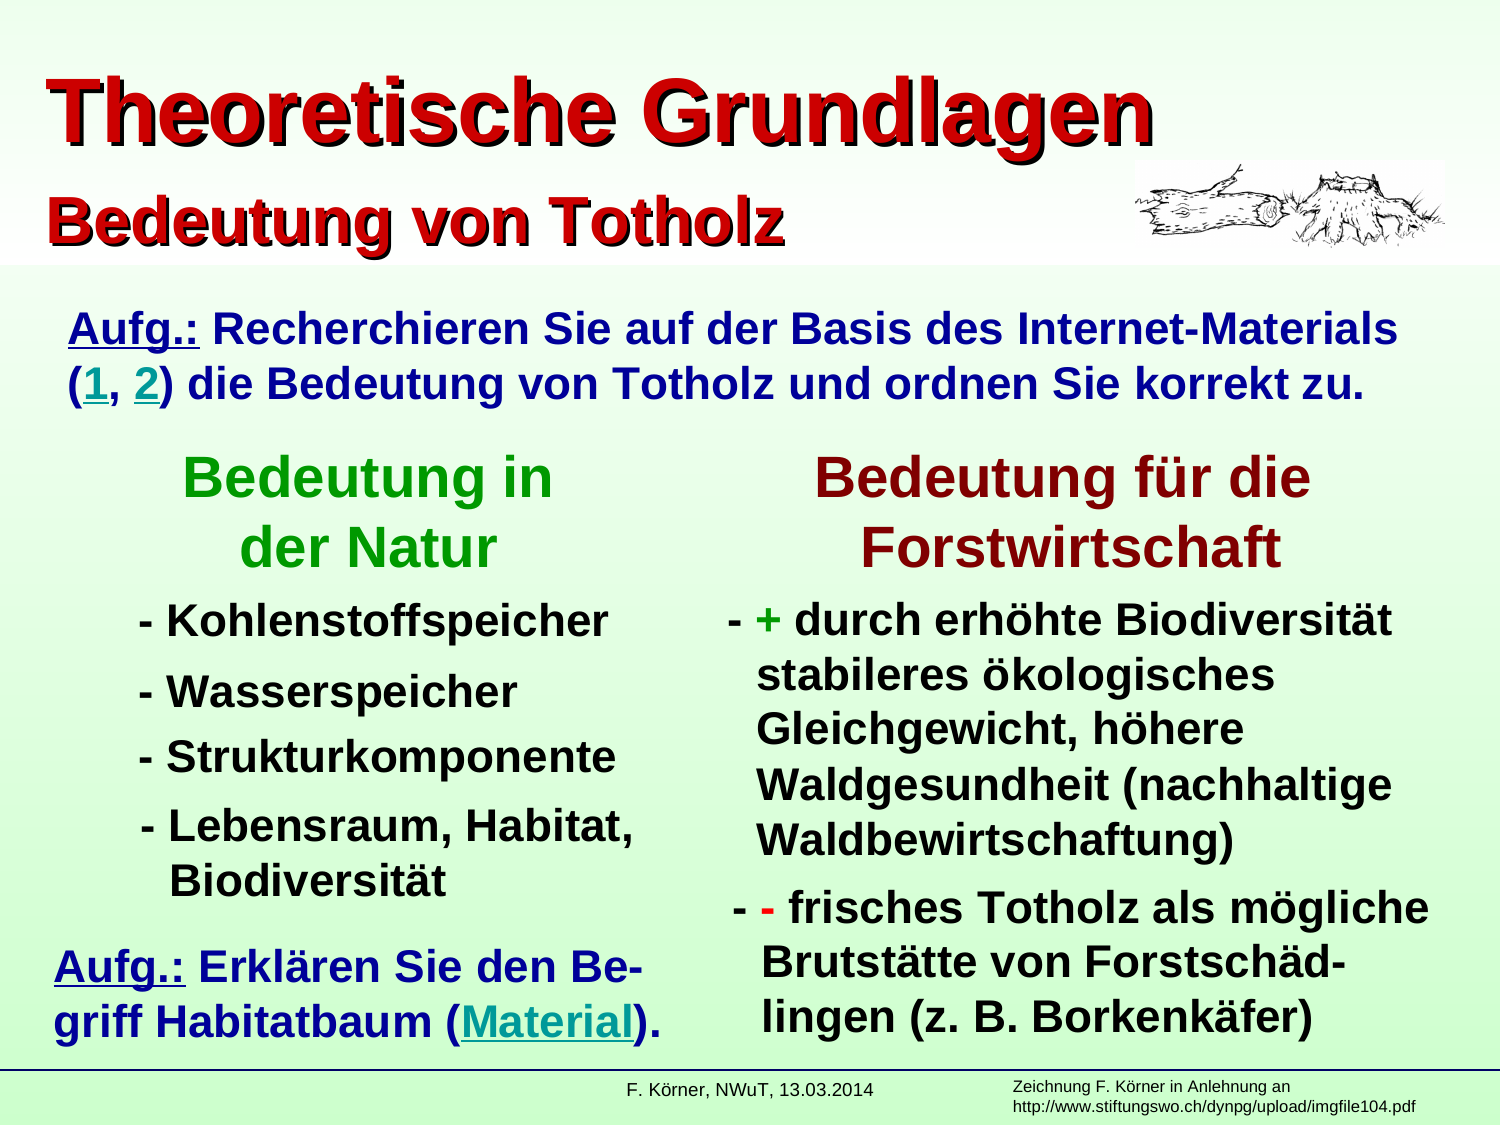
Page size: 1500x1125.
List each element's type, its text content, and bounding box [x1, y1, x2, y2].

text_box Aufg.: Erklären Sie den Be-griff Habitatbaum (Material). [39, 928, 713, 1071]
text_box - Lebensraum, Habitat, Biodiversität [125, 788, 677, 913]
picture [1135, 160, 1445, 248]
text_box - Strukturkomponente [123, 718, 634, 790]
text_box Bedeutung in der Natur [162, 457, 576, 583]
text_box Aufg.: Recherchieren Sie auf der Basis des Internet-Materials (1, 2) die Bedeutung von Totholz und ordnen Sie korrekt zu. [53, 290, 1466, 457]
text_box - - frisches Totholz als mögliche Brutstätte von Forstschäd-lingen (z. B. Borkenkäfer) [717, 869, 1451, 1125]
text_box - Kohlenstoffspeicher [123, 583, 634, 654]
text_box Bedeutung für die Forstwirtschaft [677, 457, 1466, 569]
text_box Zeichnung F. Körner in Anlehnung an http://www.stiftungswo.ch/dynpg/upload/imgfile104.pdf [998, 1067, 1500, 1123]
text_box - + durch erhöhte Biodiversität stabileres ökologisches Gleichgewicht, höhere Waldgesundheit (nachhaltige Waldbewirtschaftung) [712, 581, 1445, 883]
text_box - Wasserspeicher [123, 654, 634, 718]
table_header Theoretische Grundlagen Bedeutung von Totholz [0, 0, 1500, 265]
